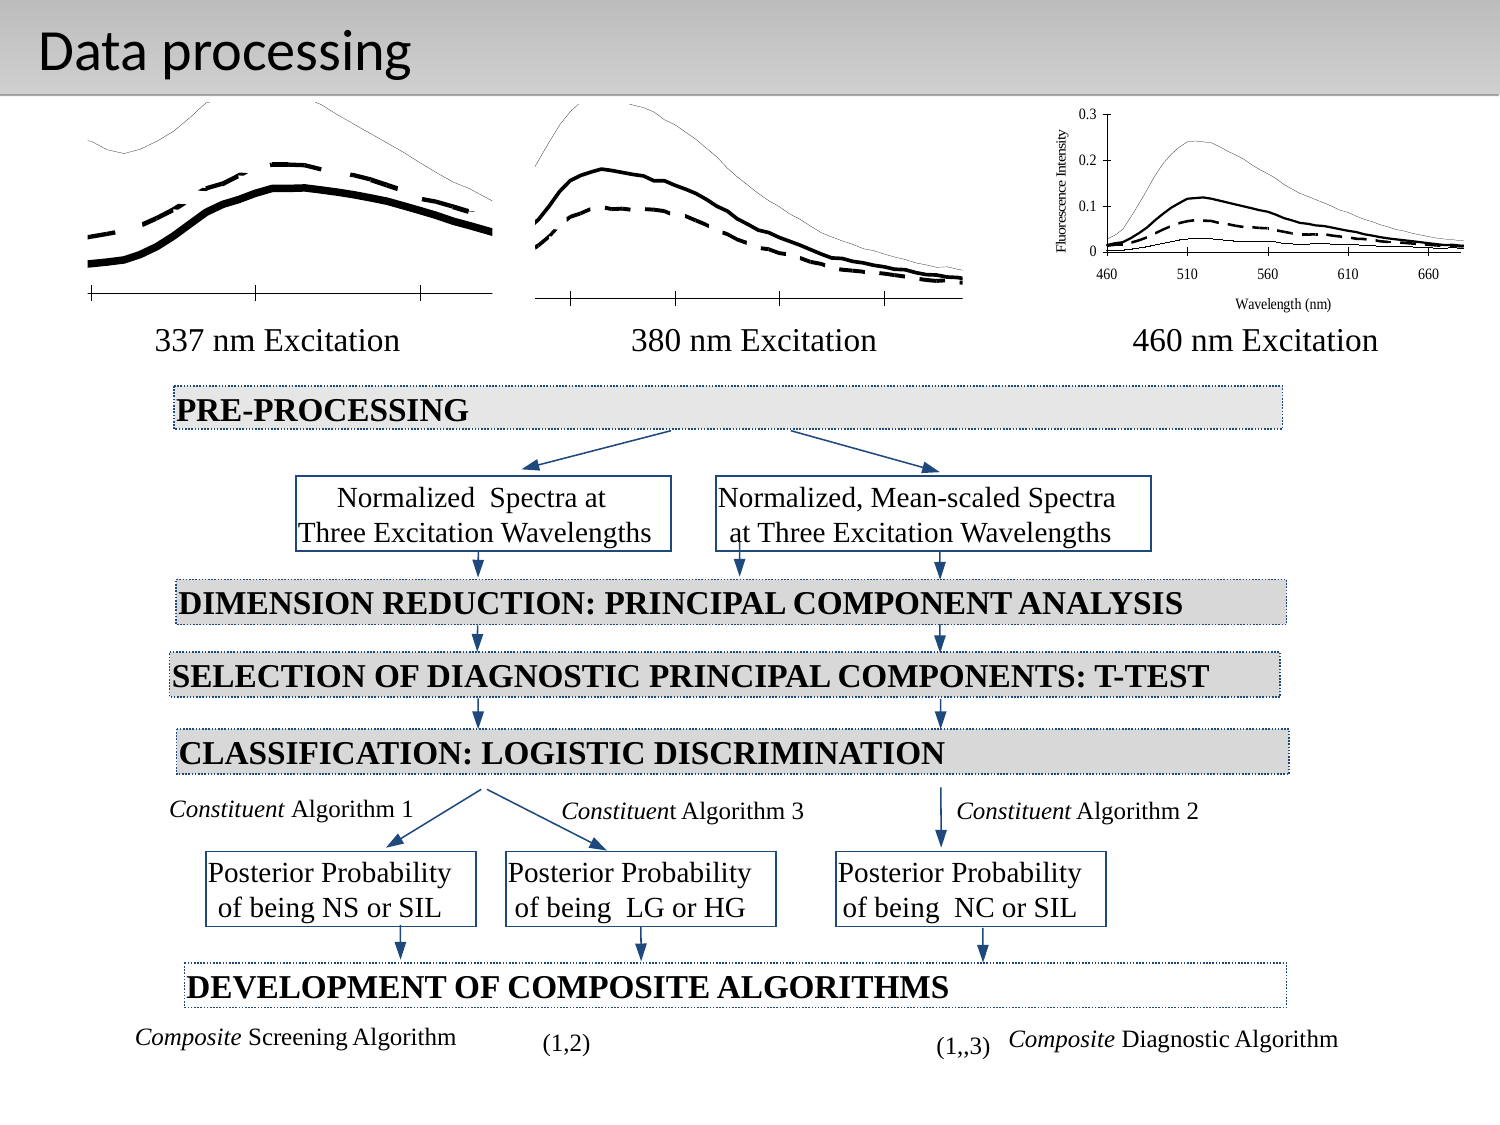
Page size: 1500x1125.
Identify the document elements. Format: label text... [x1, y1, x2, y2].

text_box DEVELOPMENT OF COMPOSITE ALGORITHMS [184, 963, 1287, 1007]
title Data processing [23, 0, 1477, 94]
picture [534, 104, 963, 311]
text_box Posterior Probability of being NS or SIL [206, 851, 476, 926]
text_box (1,,3) [934, 1027, 1006, 1055]
text_box Posterior Probability of being LG or HG [506, 851, 776, 926]
text_box Constituent Algorithm 1 [167, 791, 437, 821]
text_box CLASSIFICATION: LOGISTIC DISCRIMINATION [177, 729, 1289, 774]
text_box (1,2) [541, 1024, 633, 1052]
picture [1032, 99, 1472, 311]
text_box Normalized, Mean-scaled Spectra at Three Excitation Wavelengths [716, 476, 1151, 551]
text_box Composite Screening Algorithm [133, 1019, 494, 1053]
text_box Normalized Spectra at Three Excitation Wavelengths [296, 476, 671, 551]
text_box SELECTION OF DIAGNOSTIC PRINCIPAL COMPONENTS: T-TEST [170, 652, 1280, 697]
text_box Posterior Probability of being NC or SIL [836, 851, 1106, 926]
text_box PRE-PROCESSING [174, 411, 1282, 429]
picture [87, 102, 493, 311]
text_box Constituent Algorithm 3 [559, 792, 858, 827]
text_box Constituent Algorithm 2 [954, 792, 1266, 827]
text_box 337 nm Excitation 380 nm Excitation 460 nm Excitation [0, 311, 1500, 411]
text_box Composite Diagnostic Algorithm [1006, 1020, 1367, 1055]
text_box DIMENSION REDUCTION: PRINCIPAL COMPONENT ANALYSIS [176, 579, 1286, 625]
